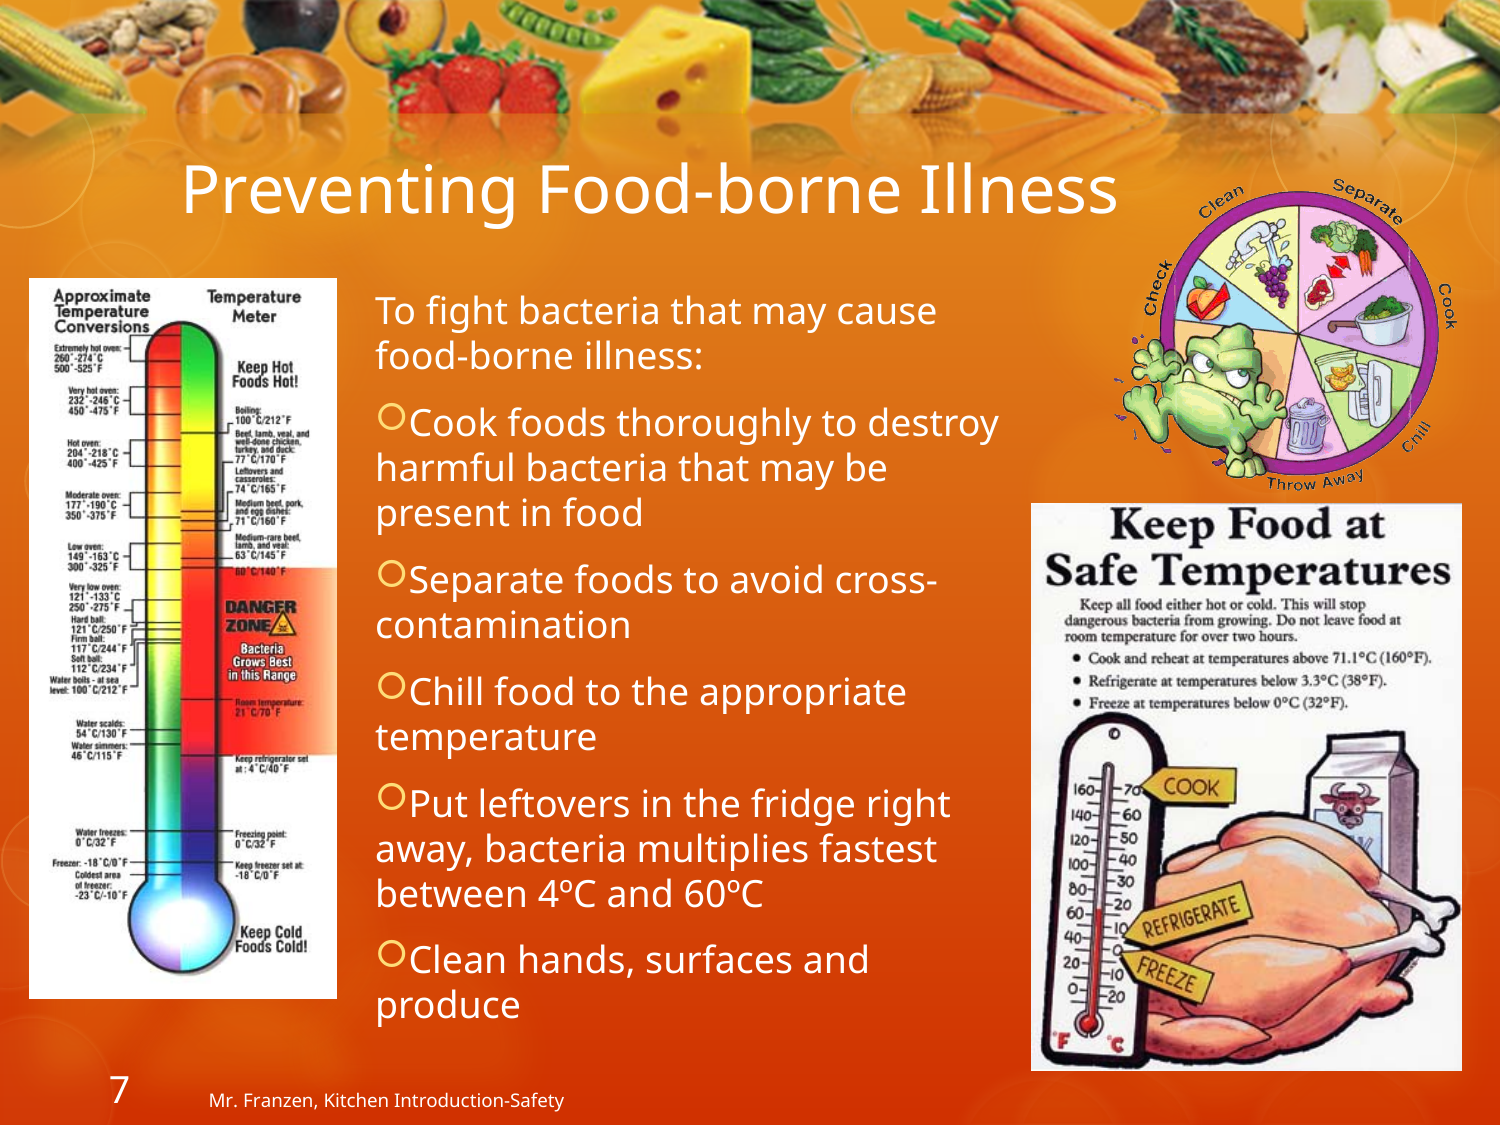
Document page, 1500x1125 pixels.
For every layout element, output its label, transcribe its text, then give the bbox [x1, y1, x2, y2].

list To fight bacteria that may cause food-borne illness: Cook foods thoroughly to destroy harmful bacteria that may be present in food Separate foods to avoid cross-contamination Chill food to the appropriate temperature Put leftovers in the fridge right away, bacteria multiplies fastest between 4ºC and 60ºC Clean hands, surfaces and produce [360, 278, 1034, 1035]
text_box Mr. Franzen, Kitchen Introduction-Safety [194, 1058, 1057, 1119]
picture [0, 0, 1500, 1125]
text_box <number> [93, 1058, 194, 1119]
title Preventing Food-borne Illness [165, 110, 1335, 263]
